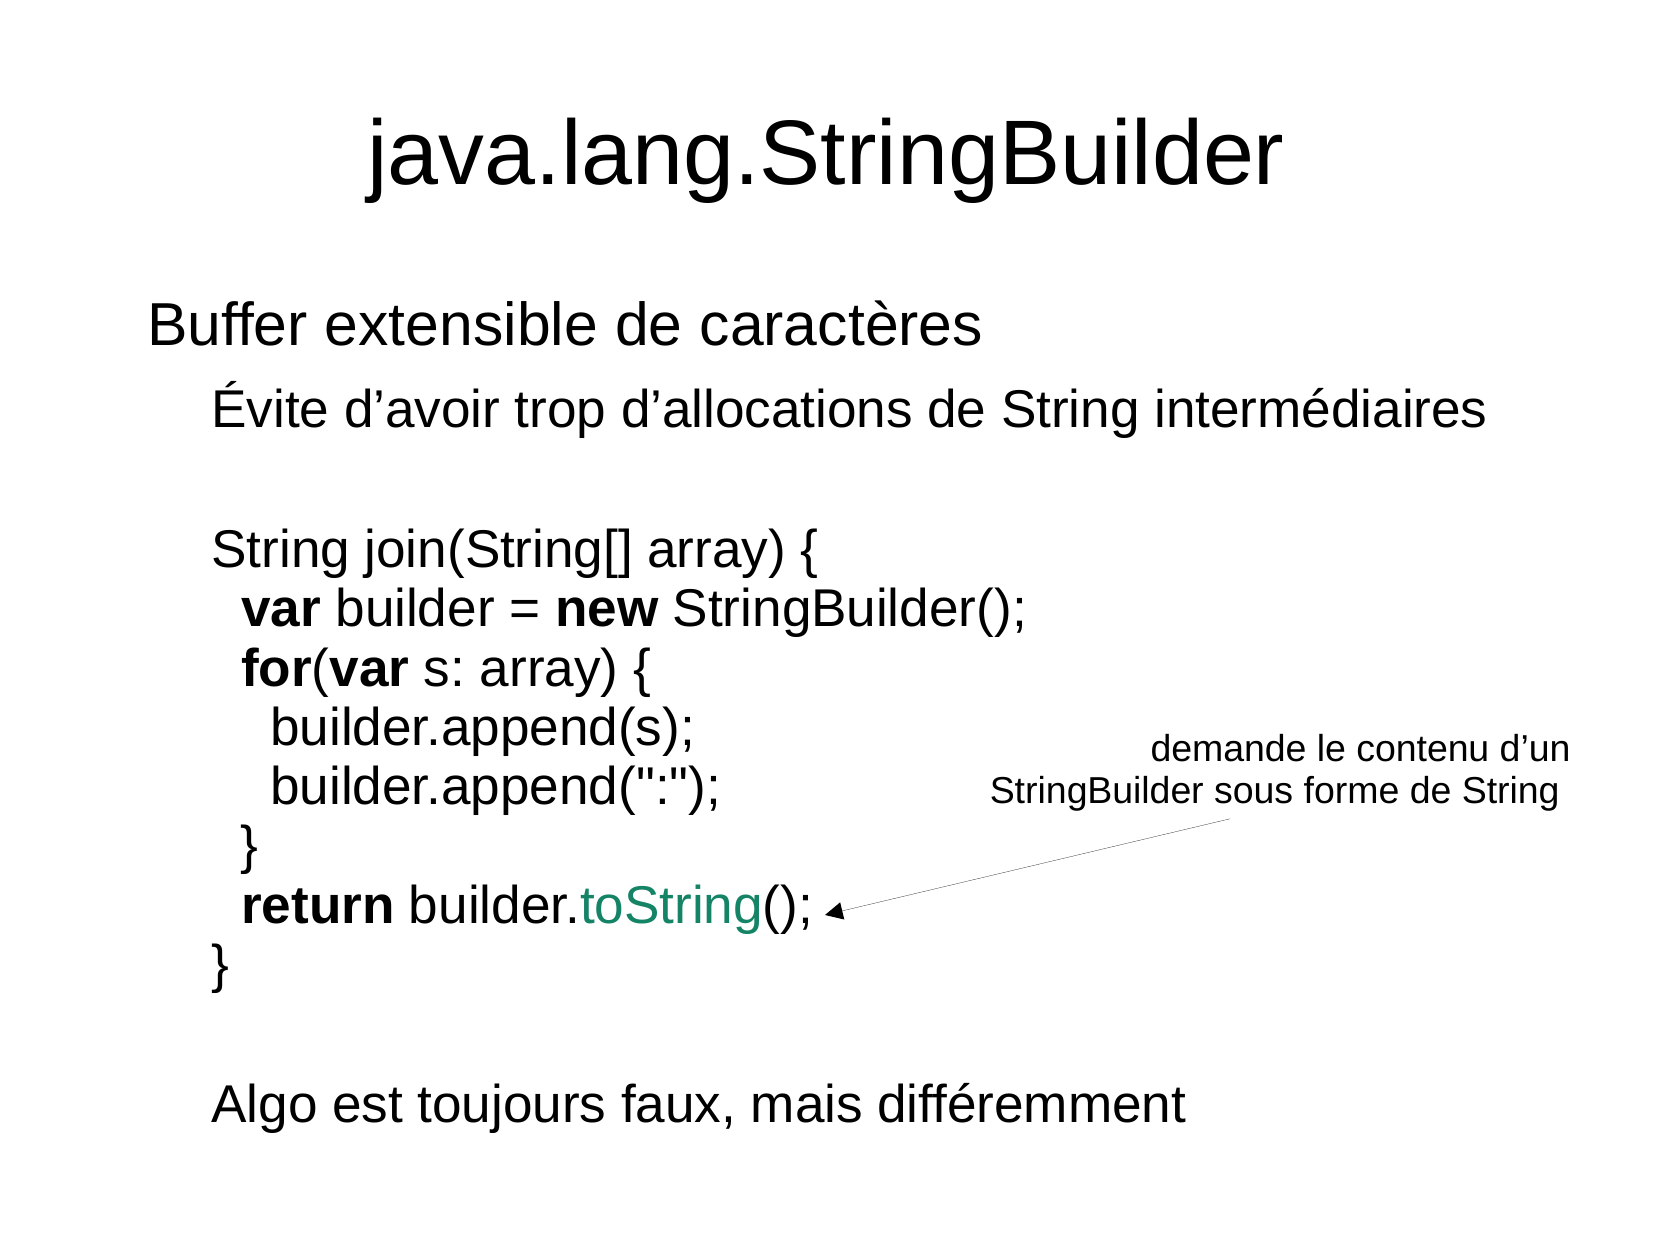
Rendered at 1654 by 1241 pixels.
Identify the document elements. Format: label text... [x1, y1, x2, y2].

title java.lang.StringBuilder [82, 49, 1571, 257]
text_box demande le contenu d’un StringBuilder sous forme de String [975, 720, 1617, 819]
list Buffer extensible de caractères Évite d’avoir trop d’allocations de String intermédiaires String join(String[] array) { var builder = new StringBuilder(); for(var s: array) { builder.append(s); builder.append(":"); } return builder.toString(); } Algo est toujours faux, mais différemment [82, 290, 1571, 1141]
